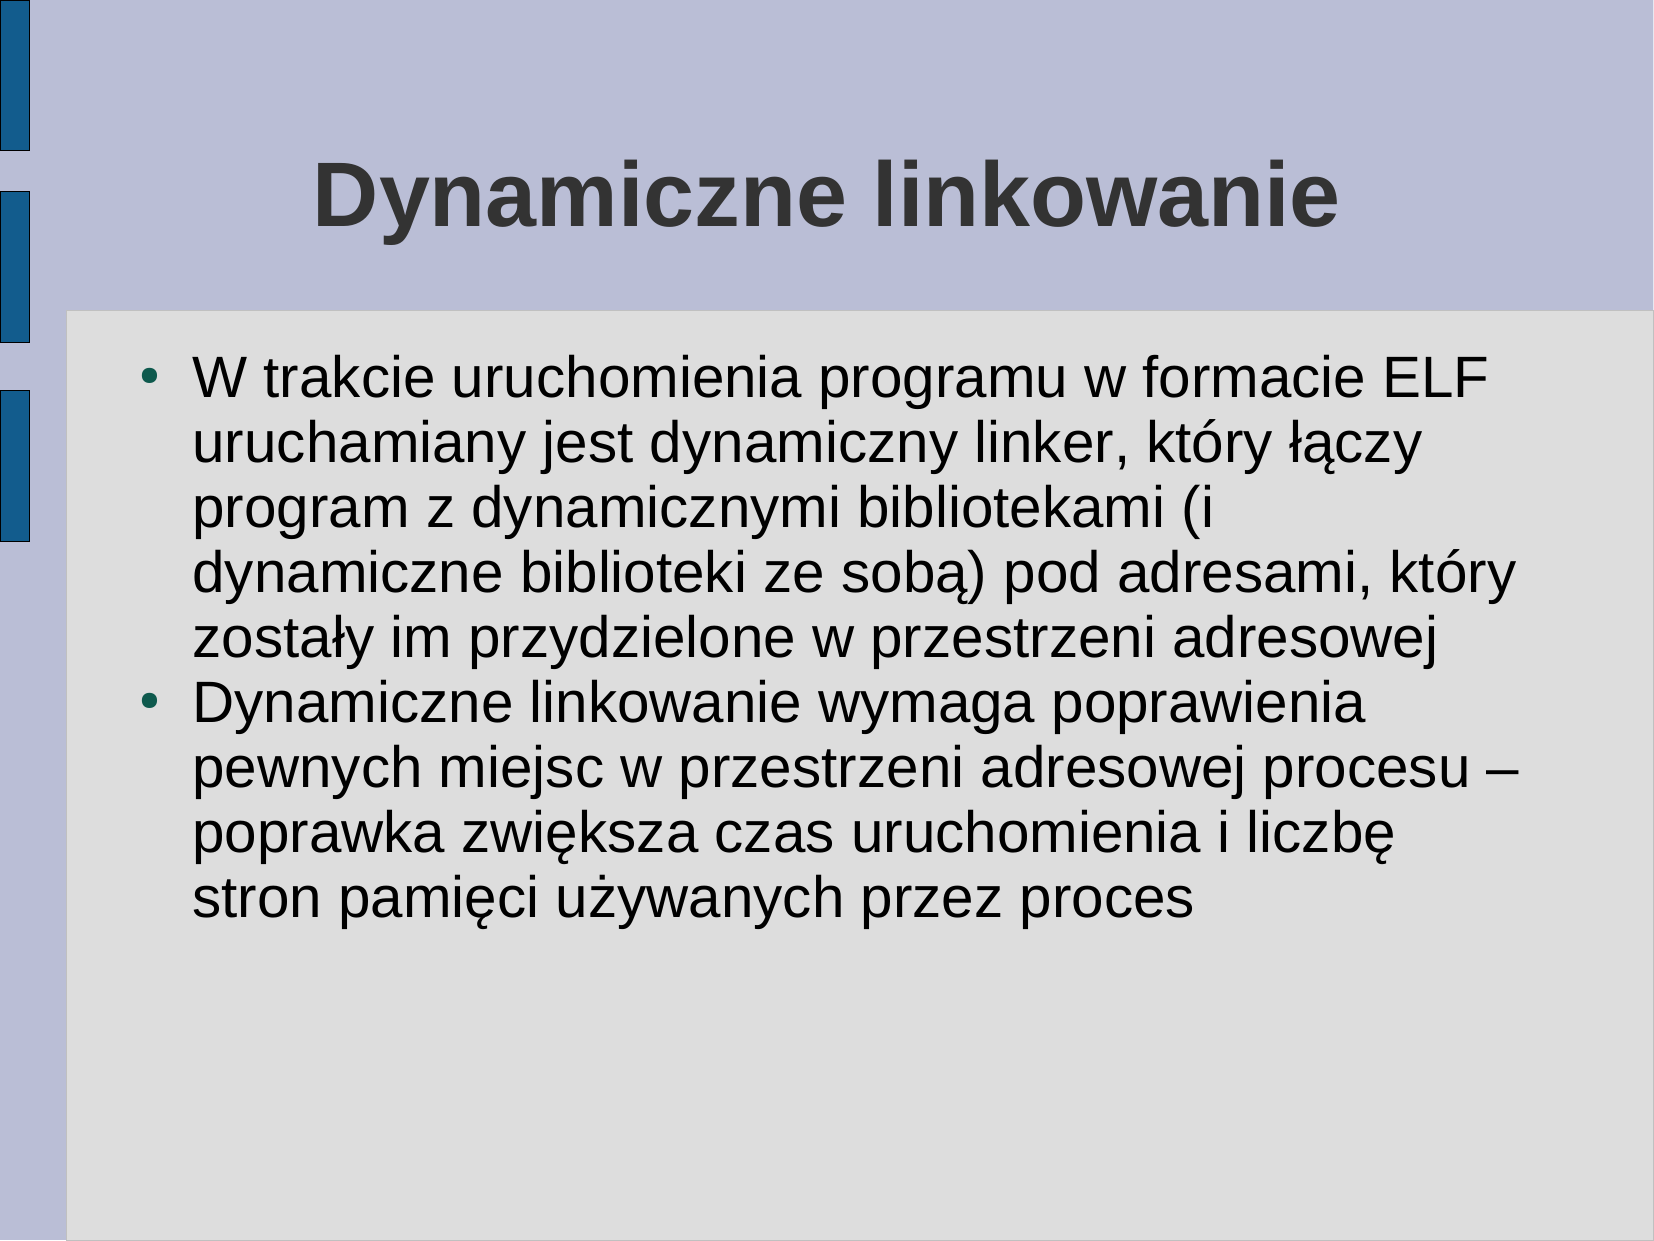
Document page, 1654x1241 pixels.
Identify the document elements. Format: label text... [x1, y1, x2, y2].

title Dynamiczne linkowanie [121, 91, 1534, 299]
list W trakcie uruchomienia programu w formacie ELF uruchamiany jest dynamiczny linker, który łączy program z dynamicznymi bibliotekami (i dynamiczne biblioteki ze sobą) pod adresami, który zostały im przydzielone w przestrzeni adresowej Dynamiczne linkowanie wymaga poprawienia pewnych miejsc w przestrzeni adresowej procesu – poprawka zwiększa czas uruchomienia i liczbę stron pamięci używanych przez proces [121, 344, 1534, 1127]
